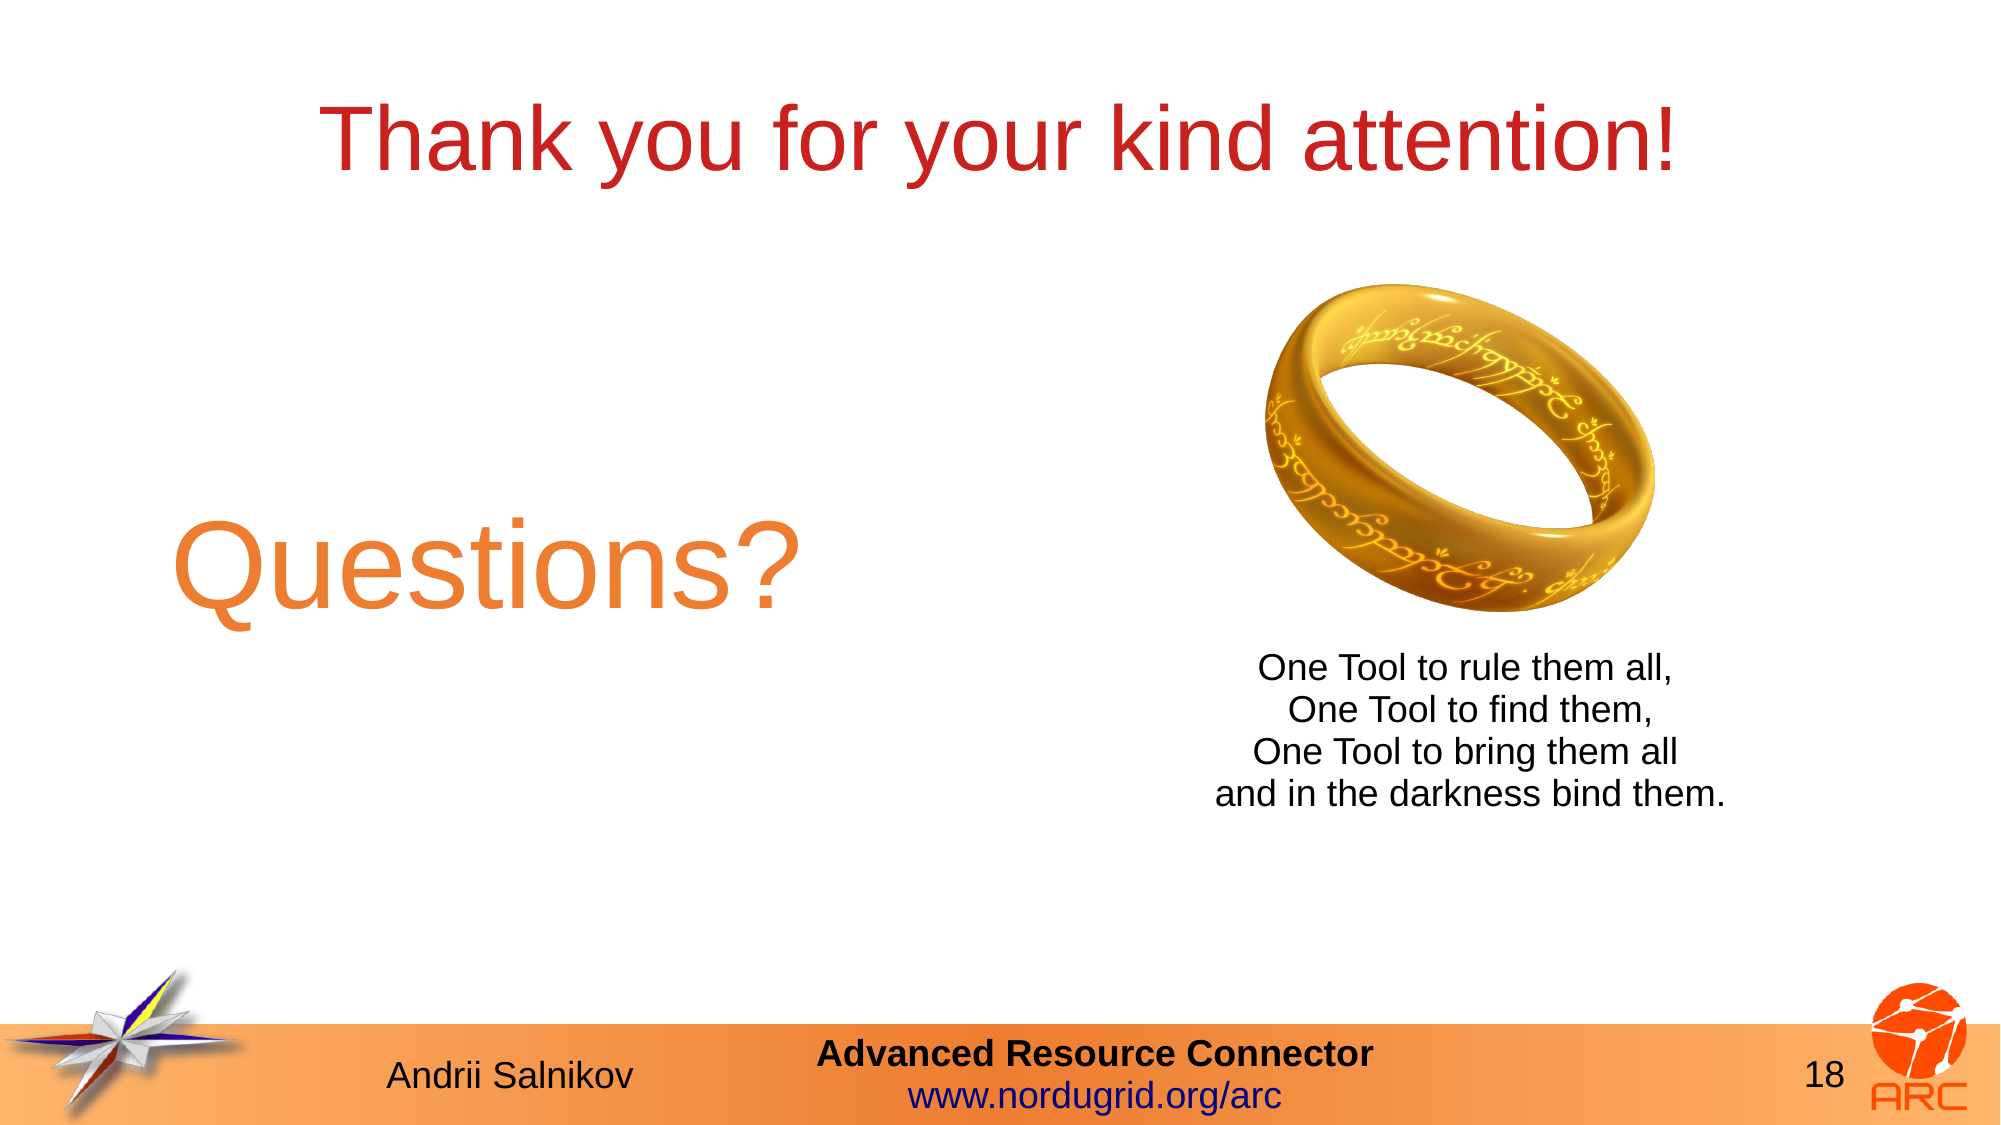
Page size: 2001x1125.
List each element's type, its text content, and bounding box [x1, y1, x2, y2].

picture [0, 961, 258, 1125]
picture [1265, 284, 1655, 613]
list Questions? [99, 495, 979, 727]
title Thank you for your kind attention! [99, 44, 1900, 233]
picture [1845, 912, 1990, 1125]
text_box One Tool to rule them all, One Tool to find them, One Tool to bring them all and in the darkness bind them. [1200, 638, 1756, 886]
